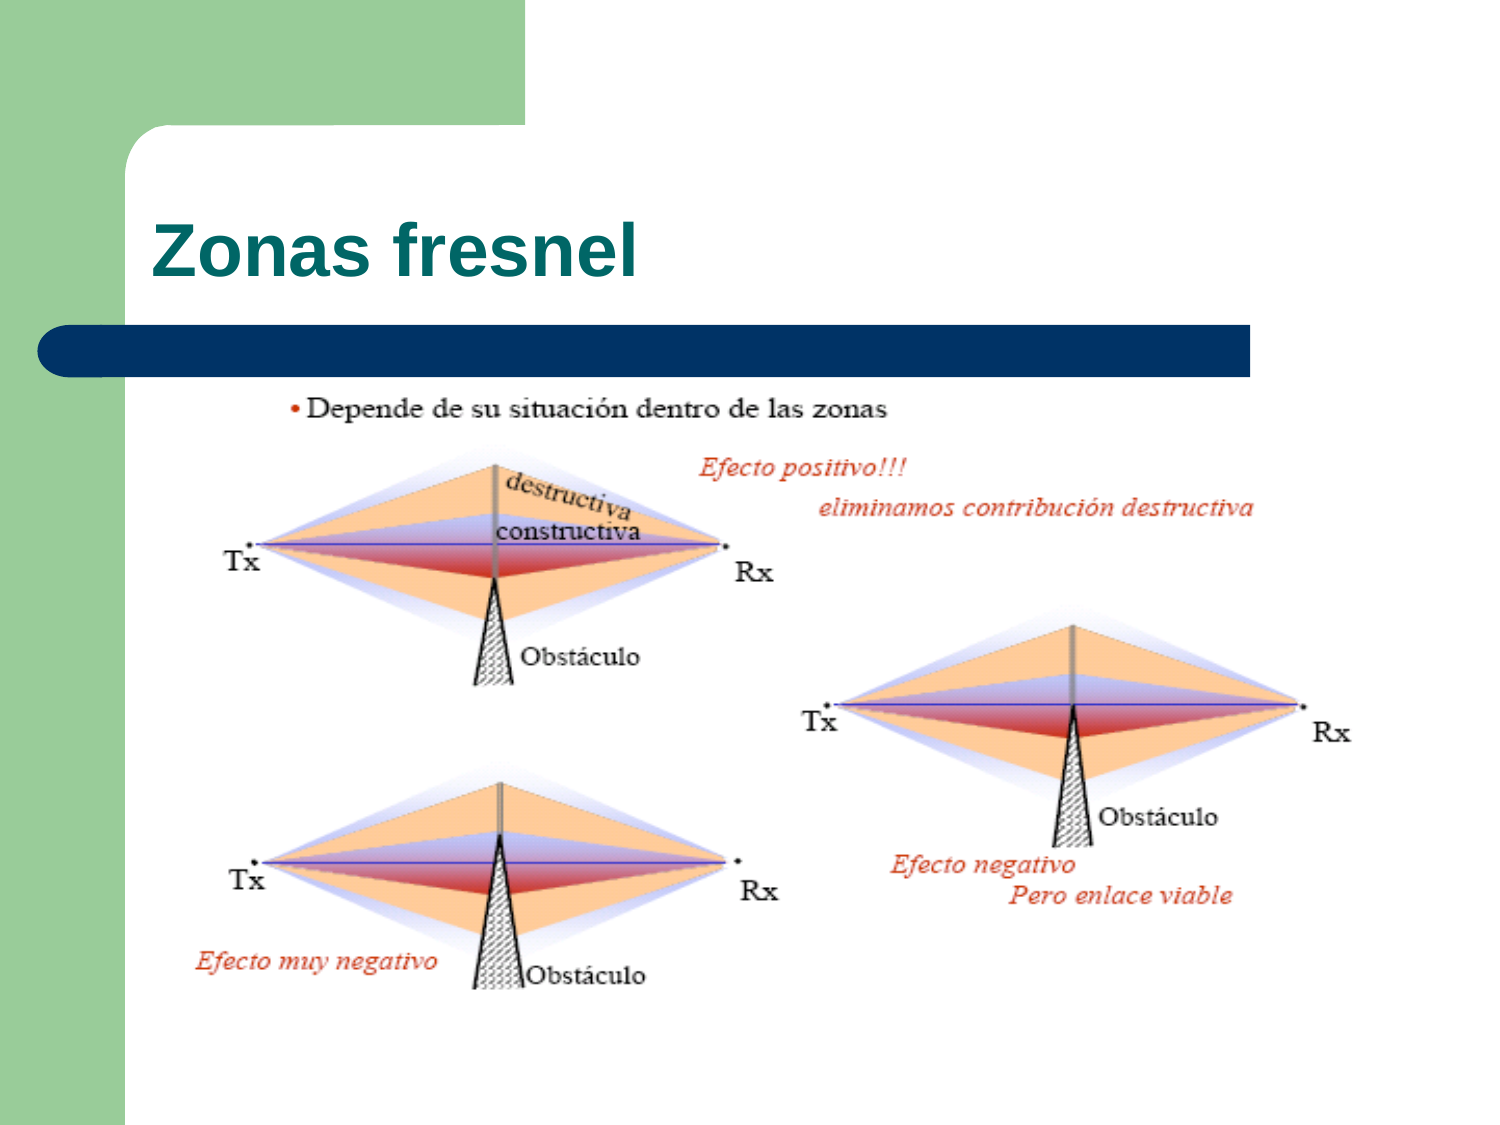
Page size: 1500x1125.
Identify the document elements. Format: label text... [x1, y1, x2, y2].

title Zonas fresnel [136, 136, 1414, 301]
picture [171, 387, 1377, 999]
